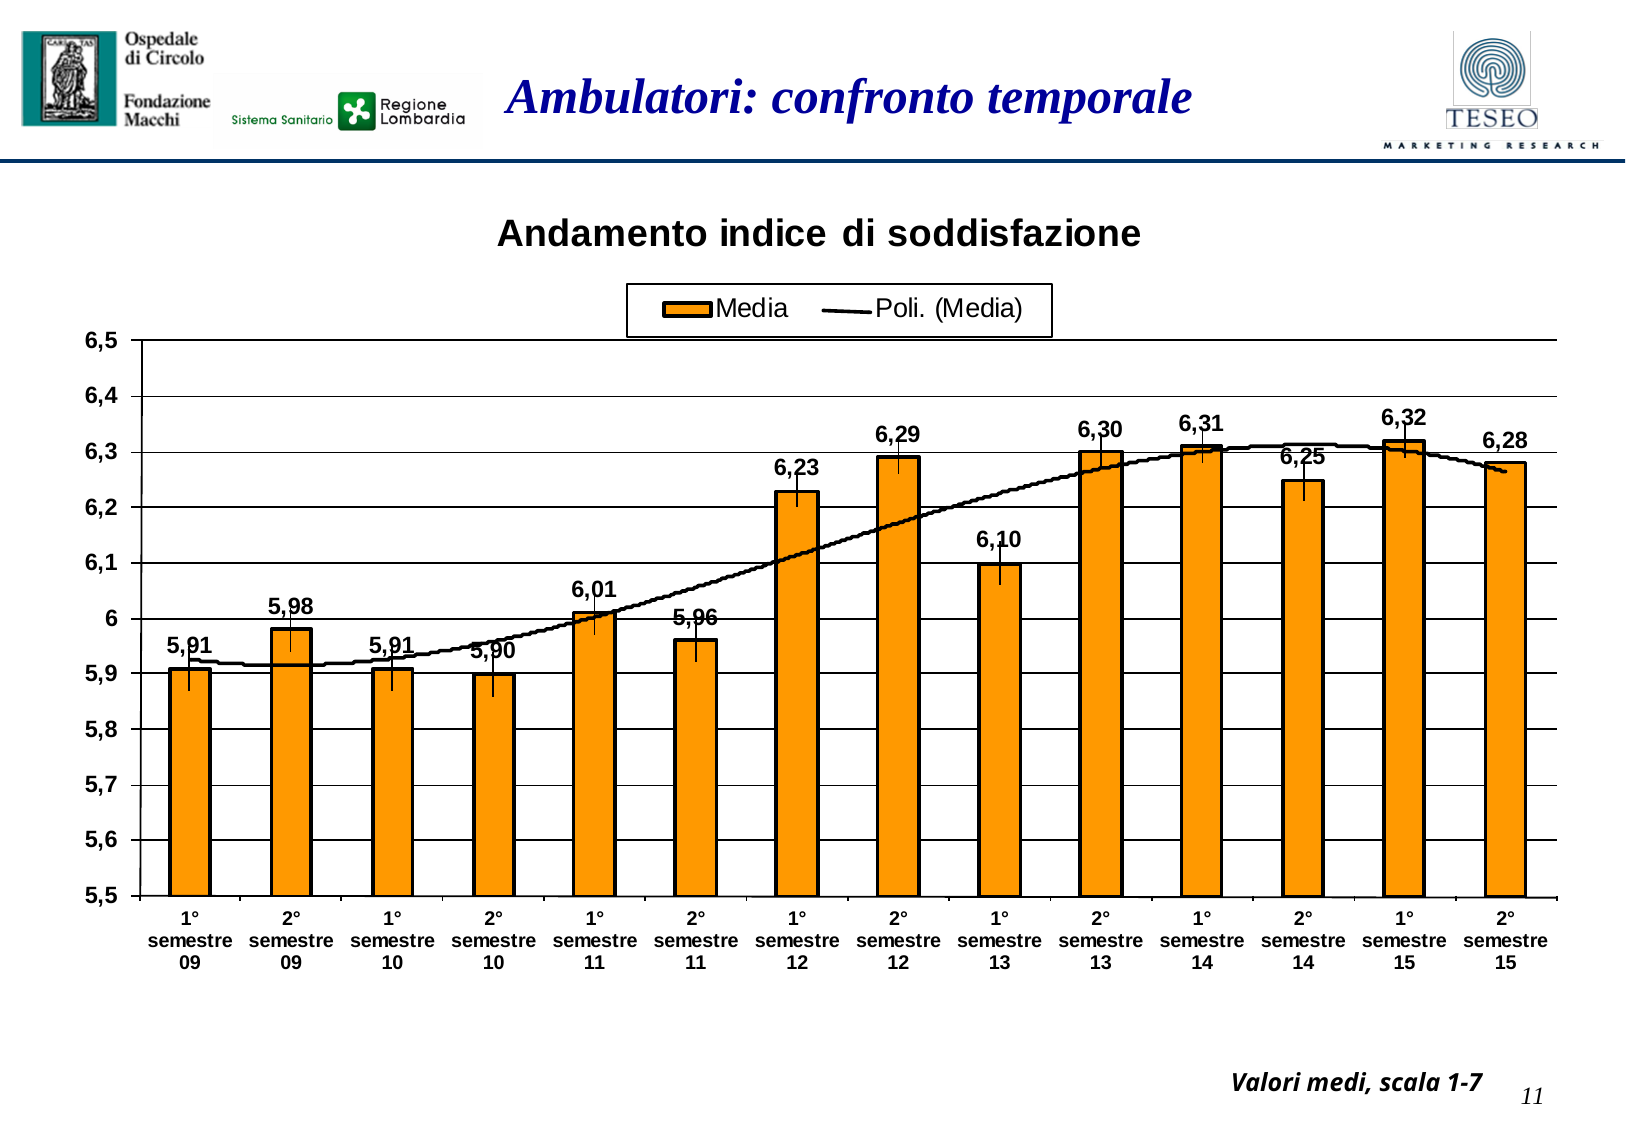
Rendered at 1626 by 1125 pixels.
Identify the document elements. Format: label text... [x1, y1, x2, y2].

picture [1466, 31, 1604, 149]
text_box Valori medi, scala 1-7 [1215, 1058, 1498, 1105]
text_box Ambulatori: confronto temporale [233, 31, 1466, 156]
picture [21, 31, 233, 149]
picture [45, 180, 1580, 1047]
